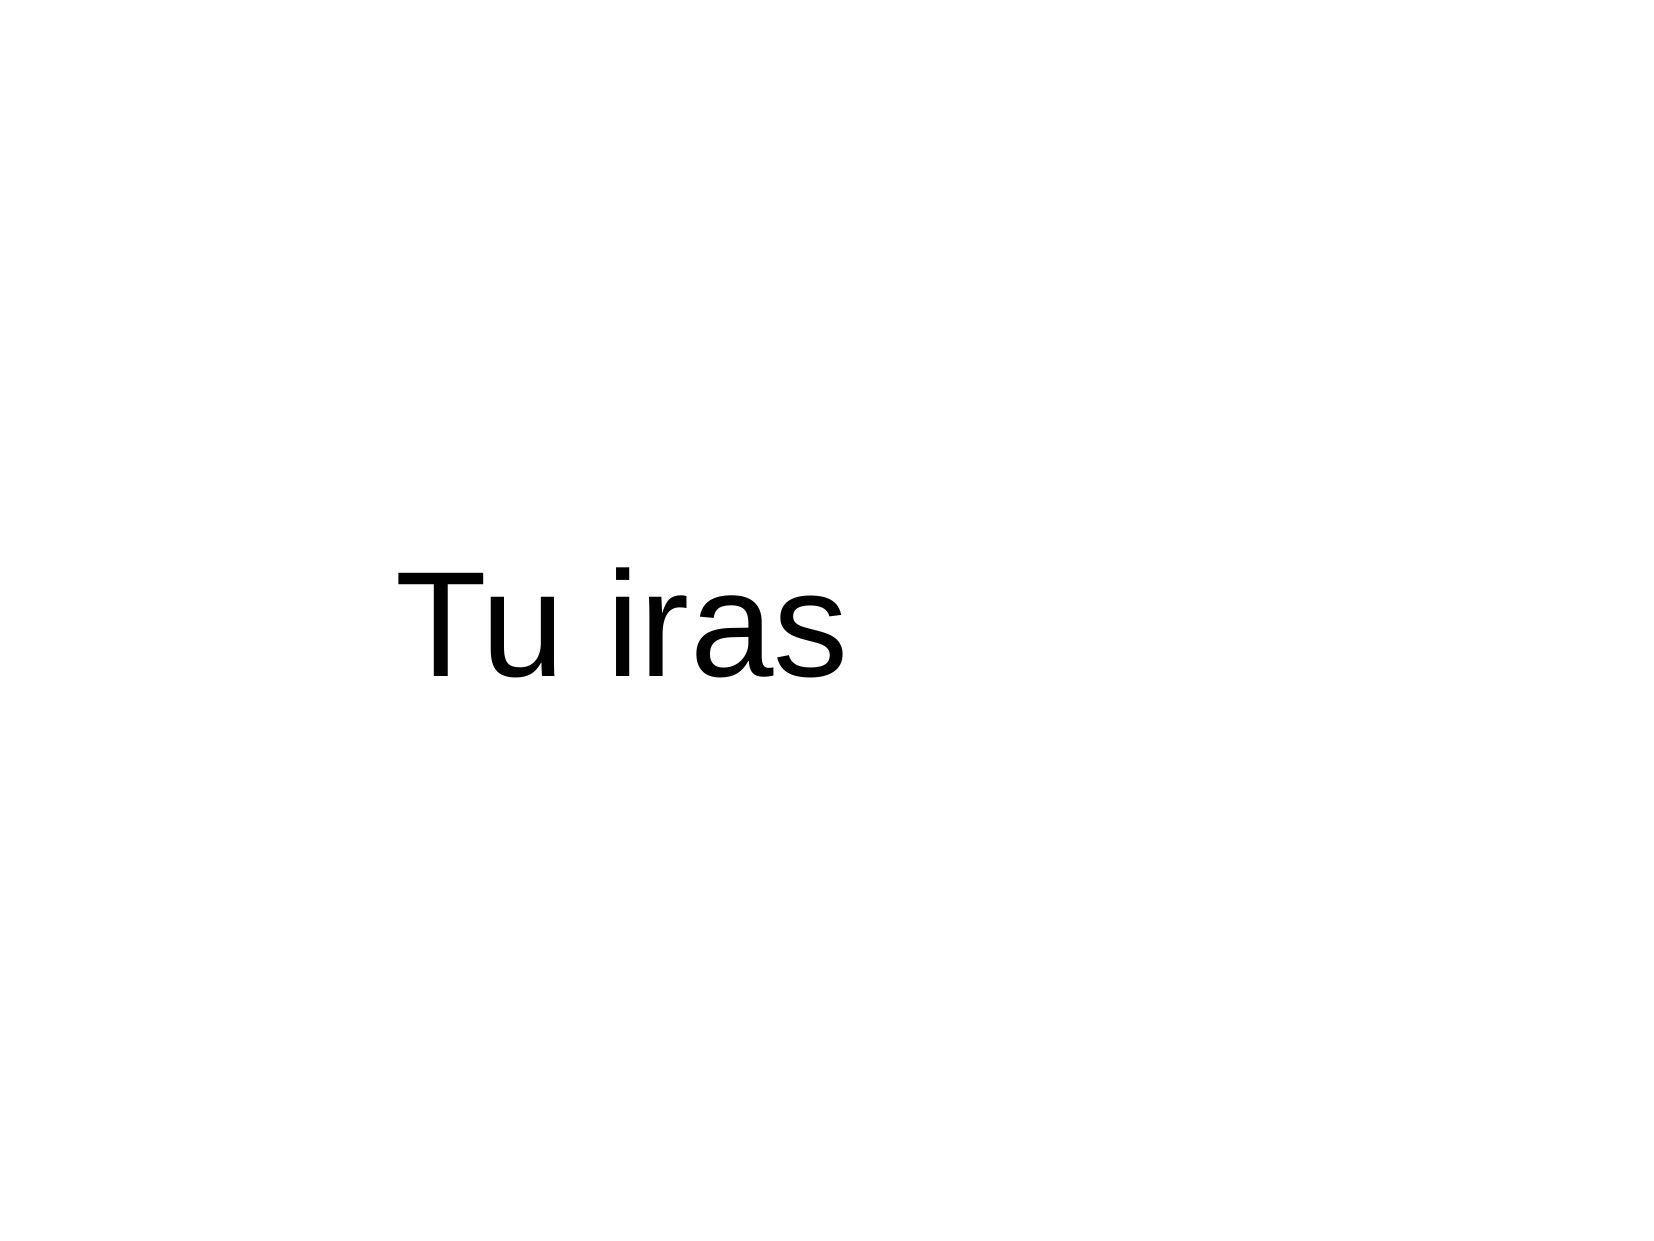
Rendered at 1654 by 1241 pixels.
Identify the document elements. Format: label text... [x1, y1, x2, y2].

text_box Tu iras [380, 533, 1279, 717]
